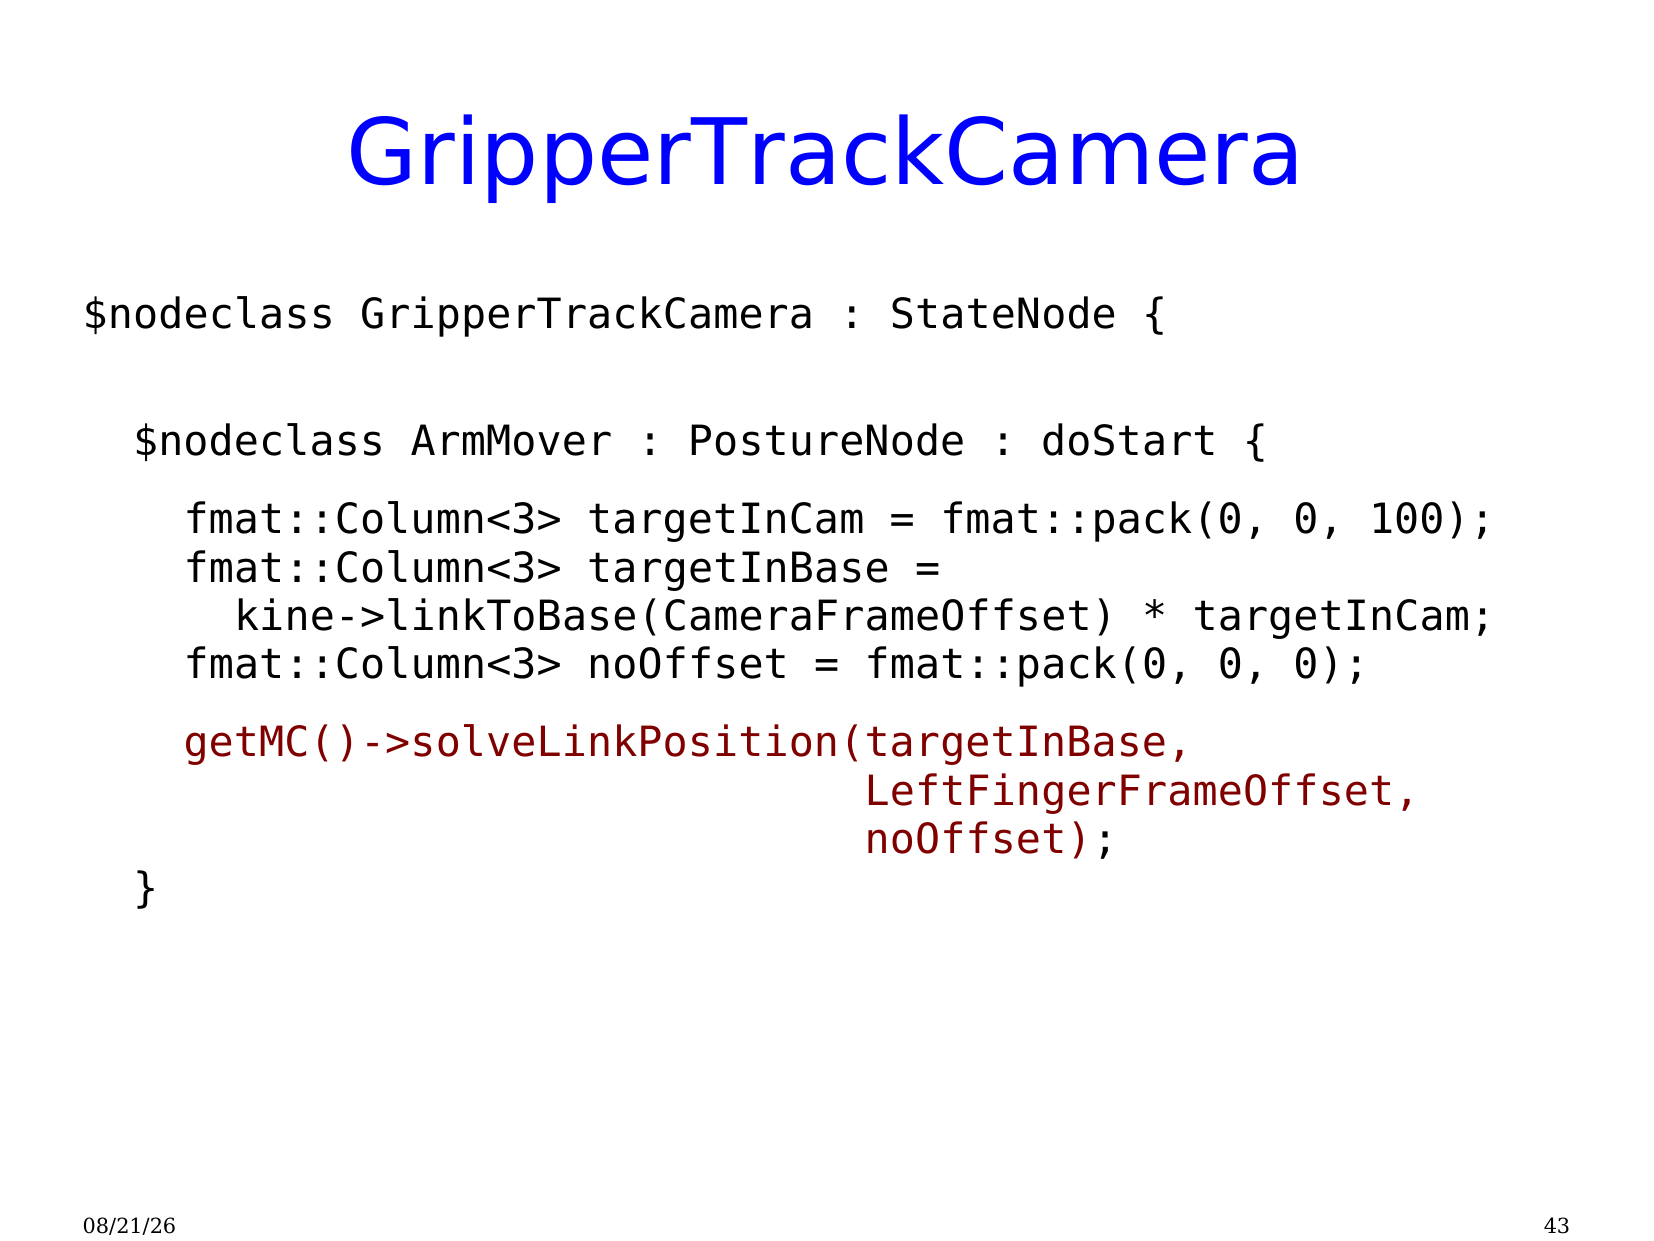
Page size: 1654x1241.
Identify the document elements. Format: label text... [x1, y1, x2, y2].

list $nodeclass GripperTrackCamera : StateNode { $nodeclass ArmMover : PostureNode : doStart { fmat::Column<3> targetInCam = fmat::pack(0, 0, 100); fmat::Column<3> targetInBase = kine->linkToBase(CameraFrameOffset) * targetInCam; fmat::Column<3> noOffset = fmat::pack(0, 0, 0); getMC()->solveLinkPosition(targetInBase, LeftFingerFrameOffset, noOffset); } [82, 290, 1571, 1095]
title GripperTrackCamera [82, 56, 1571, 250]
